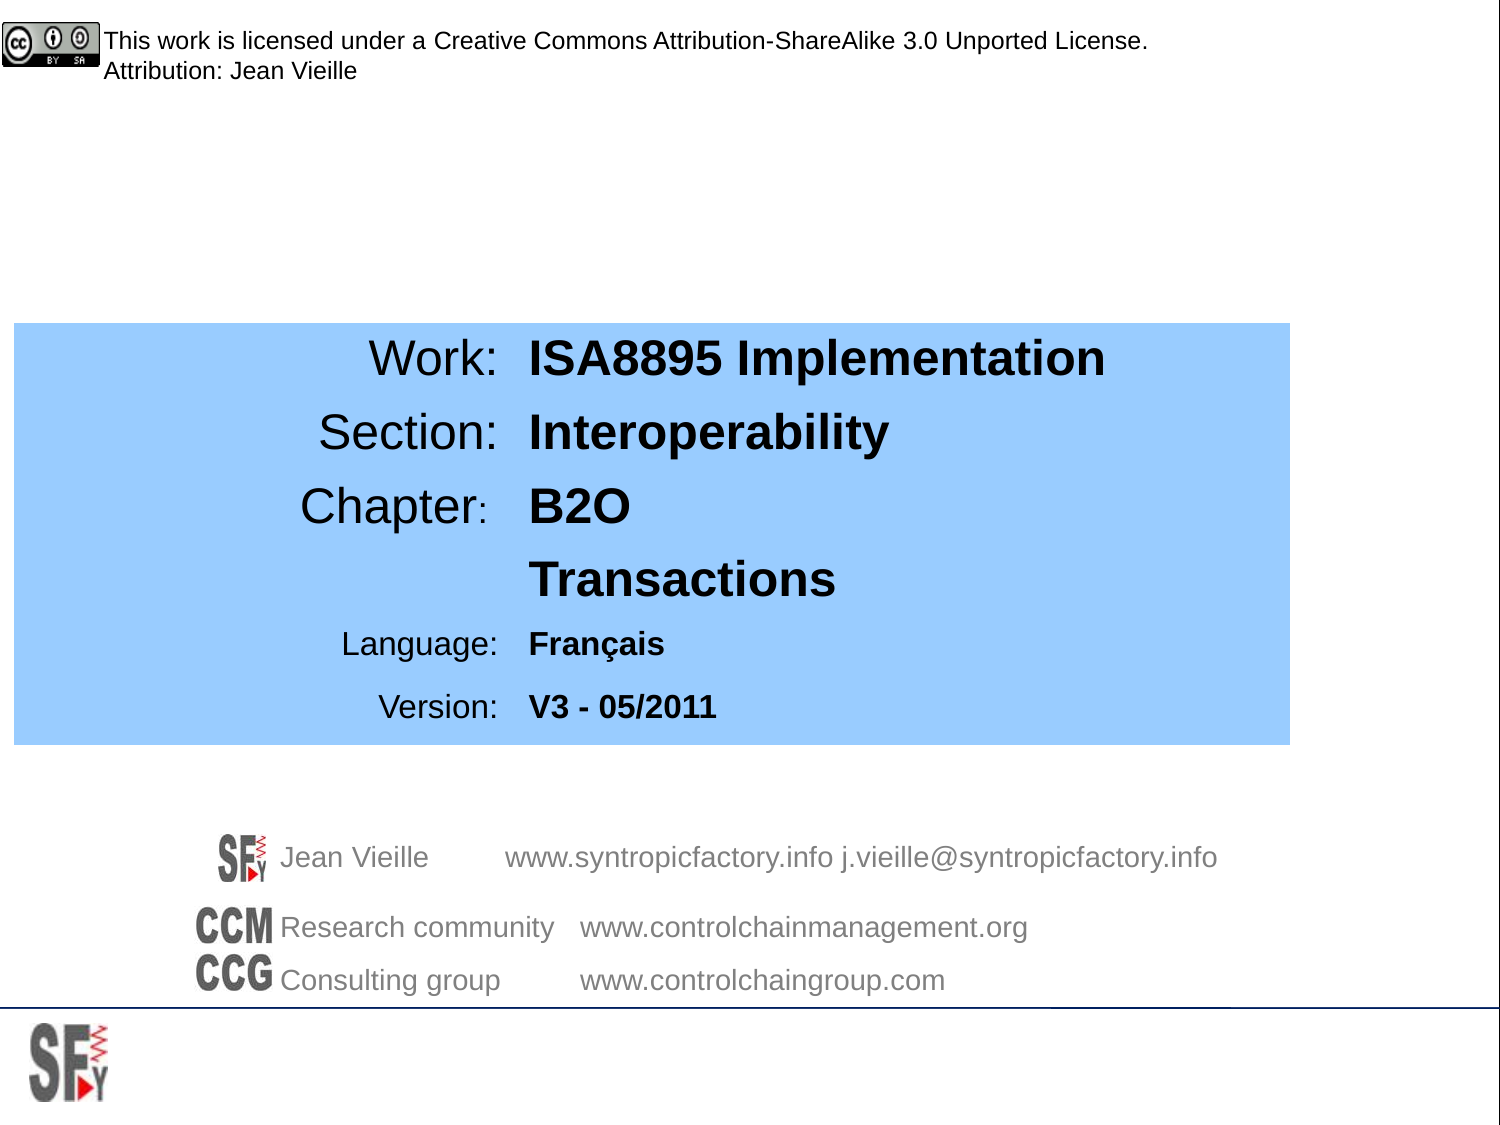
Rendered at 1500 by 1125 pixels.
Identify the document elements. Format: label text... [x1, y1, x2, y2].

picture [194, 905, 273, 944]
table_cell V3 - 05/2011 [513, 681, 1290, 745]
table_cell Section: [14, 397, 513, 470]
table_cell B2O [513, 470, 1290, 544]
table_cell [14, 544, 513, 618]
table_cell Interoperability [513, 397, 1290, 470]
table_cell Français [513, 618, 1290, 681]
table_cell Chapter: [14, 470, 513, 544]
table_header ISA8895 Implementation [513, 323, 1290, 397]
picture [29, 1023, 108, 1102]
picture [194, 952, 273, 992]
picture [2, 22, 100, 67]
table_cell Version: [14, 681, 513, 745]
picture [218, 834, 266, 882]
table_header Work: [14, 323, 513, 397]
table_cell Language: [14, 618, 513, 681]
table_cell Transactions [513, 544, 1290, 618]
